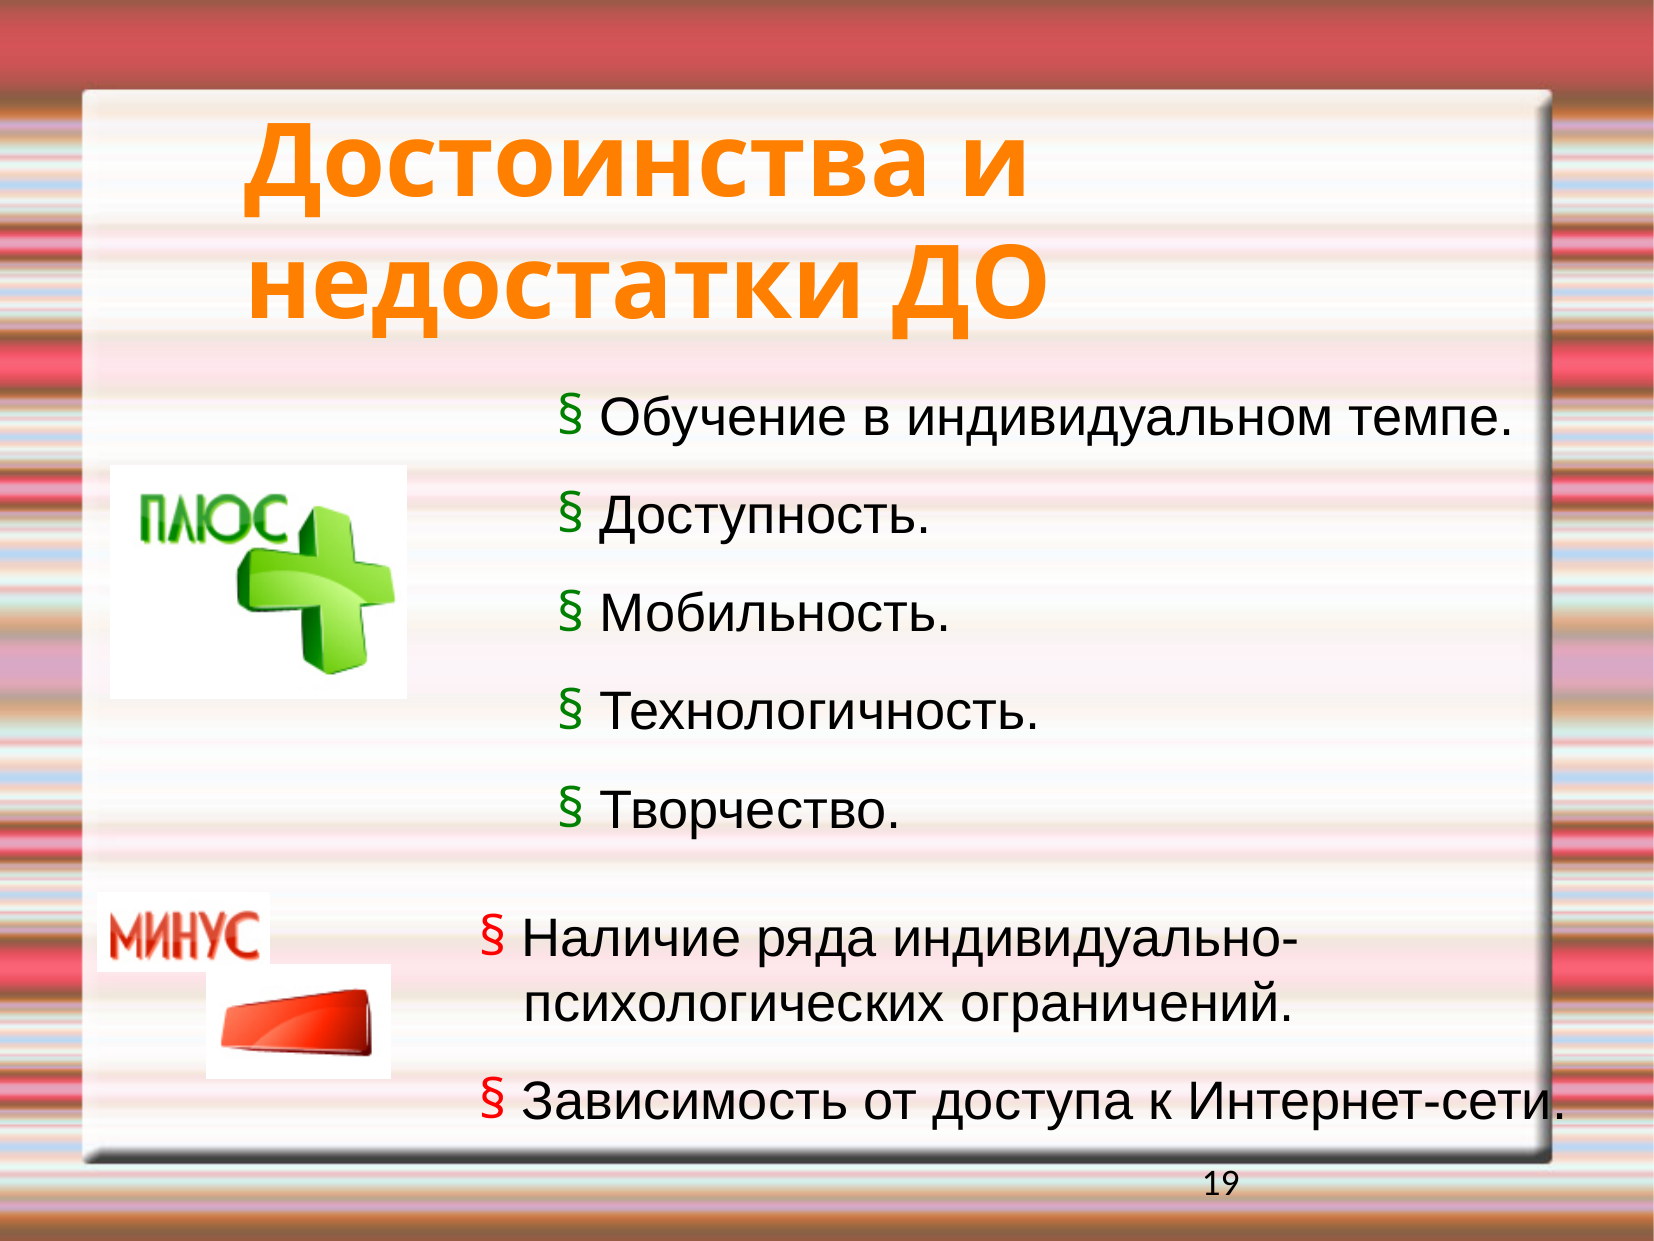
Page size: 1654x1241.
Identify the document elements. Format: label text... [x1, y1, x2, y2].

text_box Обучение в индивидуальном темпе. Доступность. Мобильность. Технологичность. Творчество. [540, 372, 1590, 852]
text_box Наличие ряда индивидуально- психологических ограничений. Зависимость от доступа к Интернет-сети. [462, 893, 1612, 1142]
text_box [1185, 1149, 1571, 1216]
picture [110, 465, 407, 699]
picture [97, 892, 391, 1079]
text_box Достоинства и недостатки ДО [227, 86, 1355, 351]
